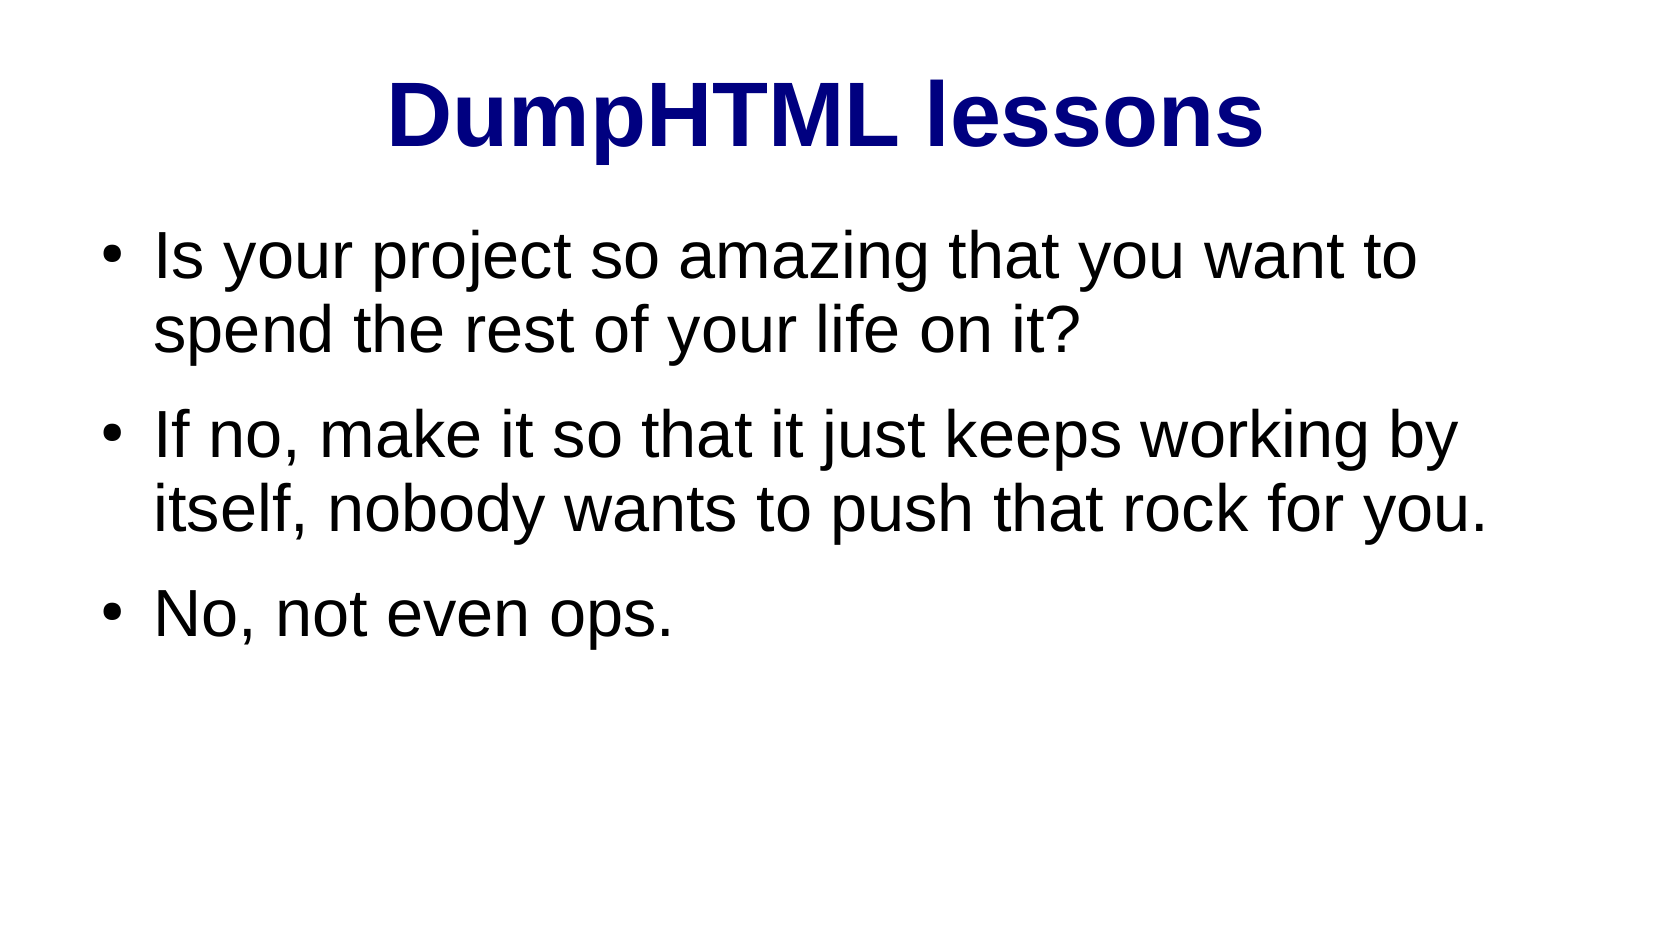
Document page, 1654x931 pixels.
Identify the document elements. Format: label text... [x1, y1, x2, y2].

title DumpHTML lessons [82, 37, 1571, 193]
list Is your project so amazing that you want to spend the rest of your life on it? If no, make it so that it just keeps working by itself, nobody wants to push that rock for you. No, not even ops. [82, 217, 1571, 758]
